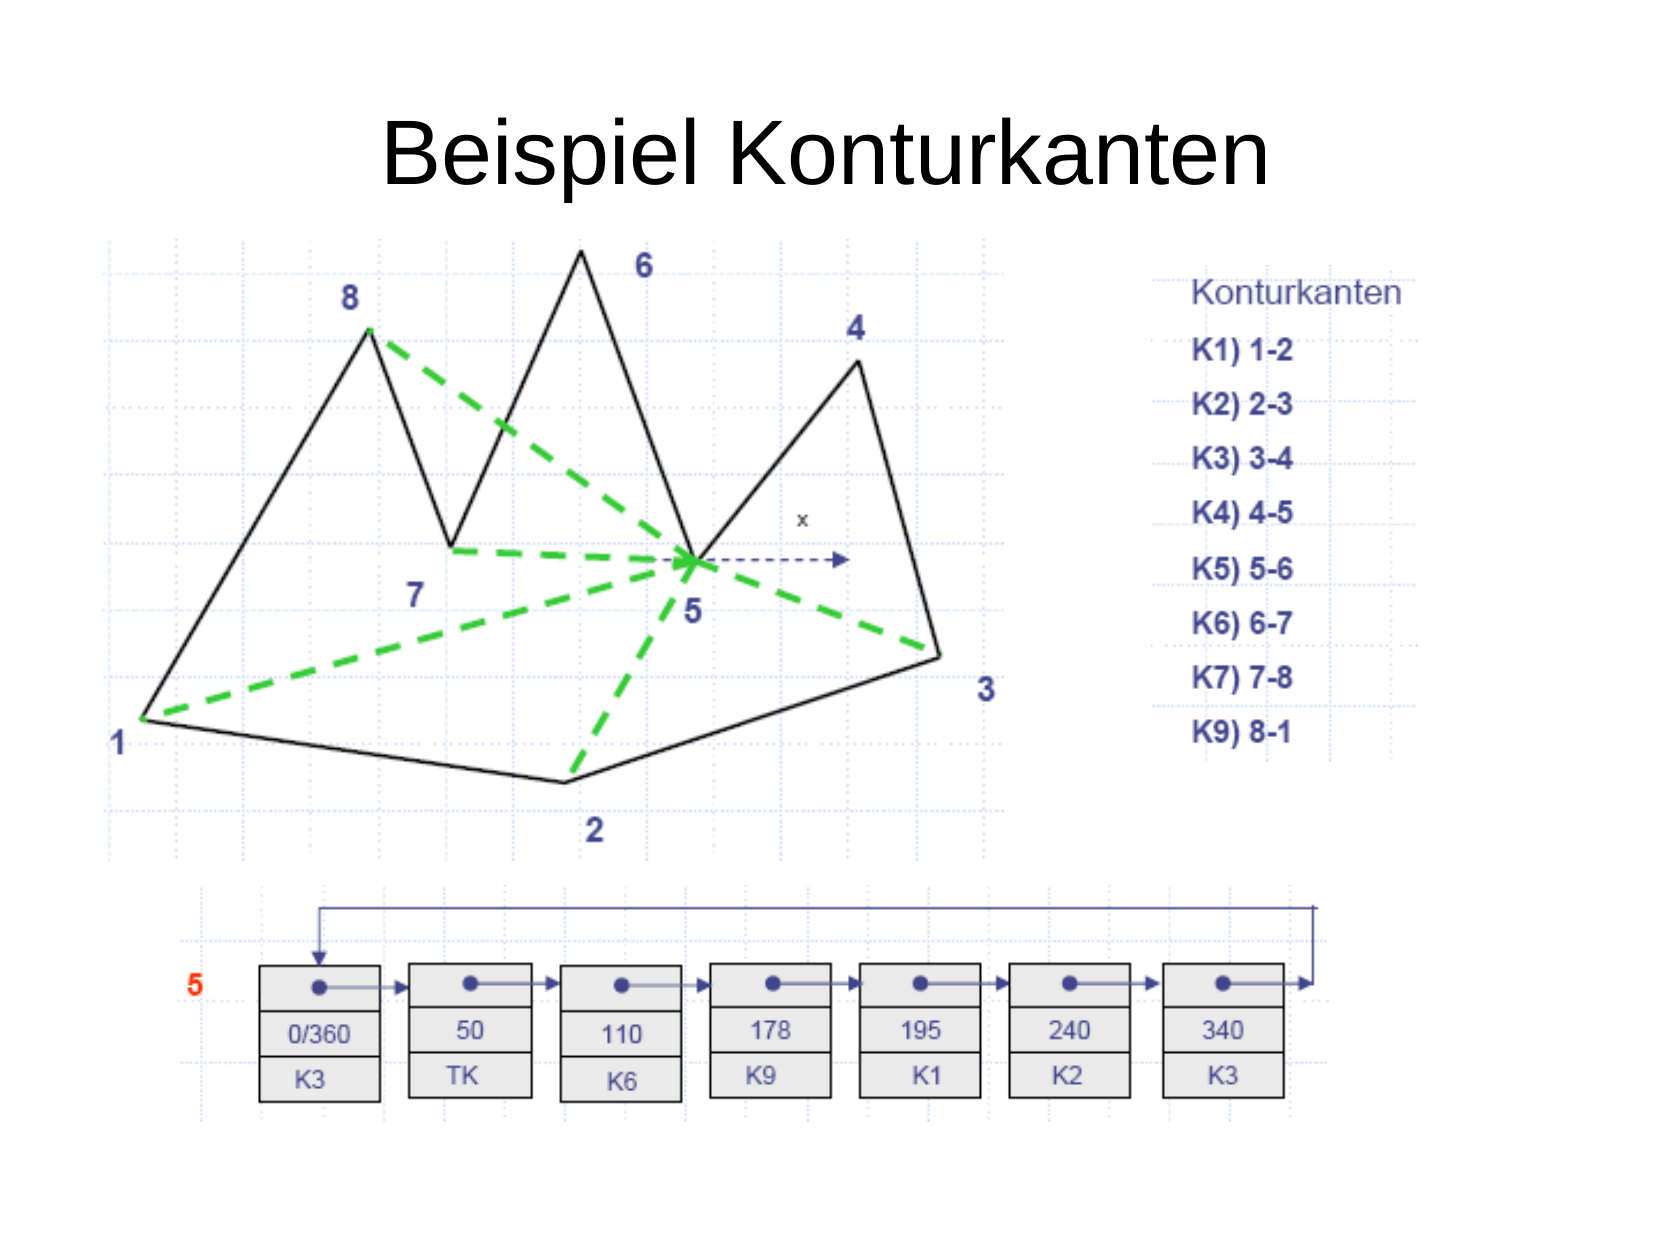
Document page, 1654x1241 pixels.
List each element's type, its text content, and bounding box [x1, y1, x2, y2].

picture [102, 239, 1004, 861]
picture [178, 885, 1329, 1123]
title Beispiel Konturkanten [82, 56, 1571, 250]
picture [1151, 265, 1418, 762]
